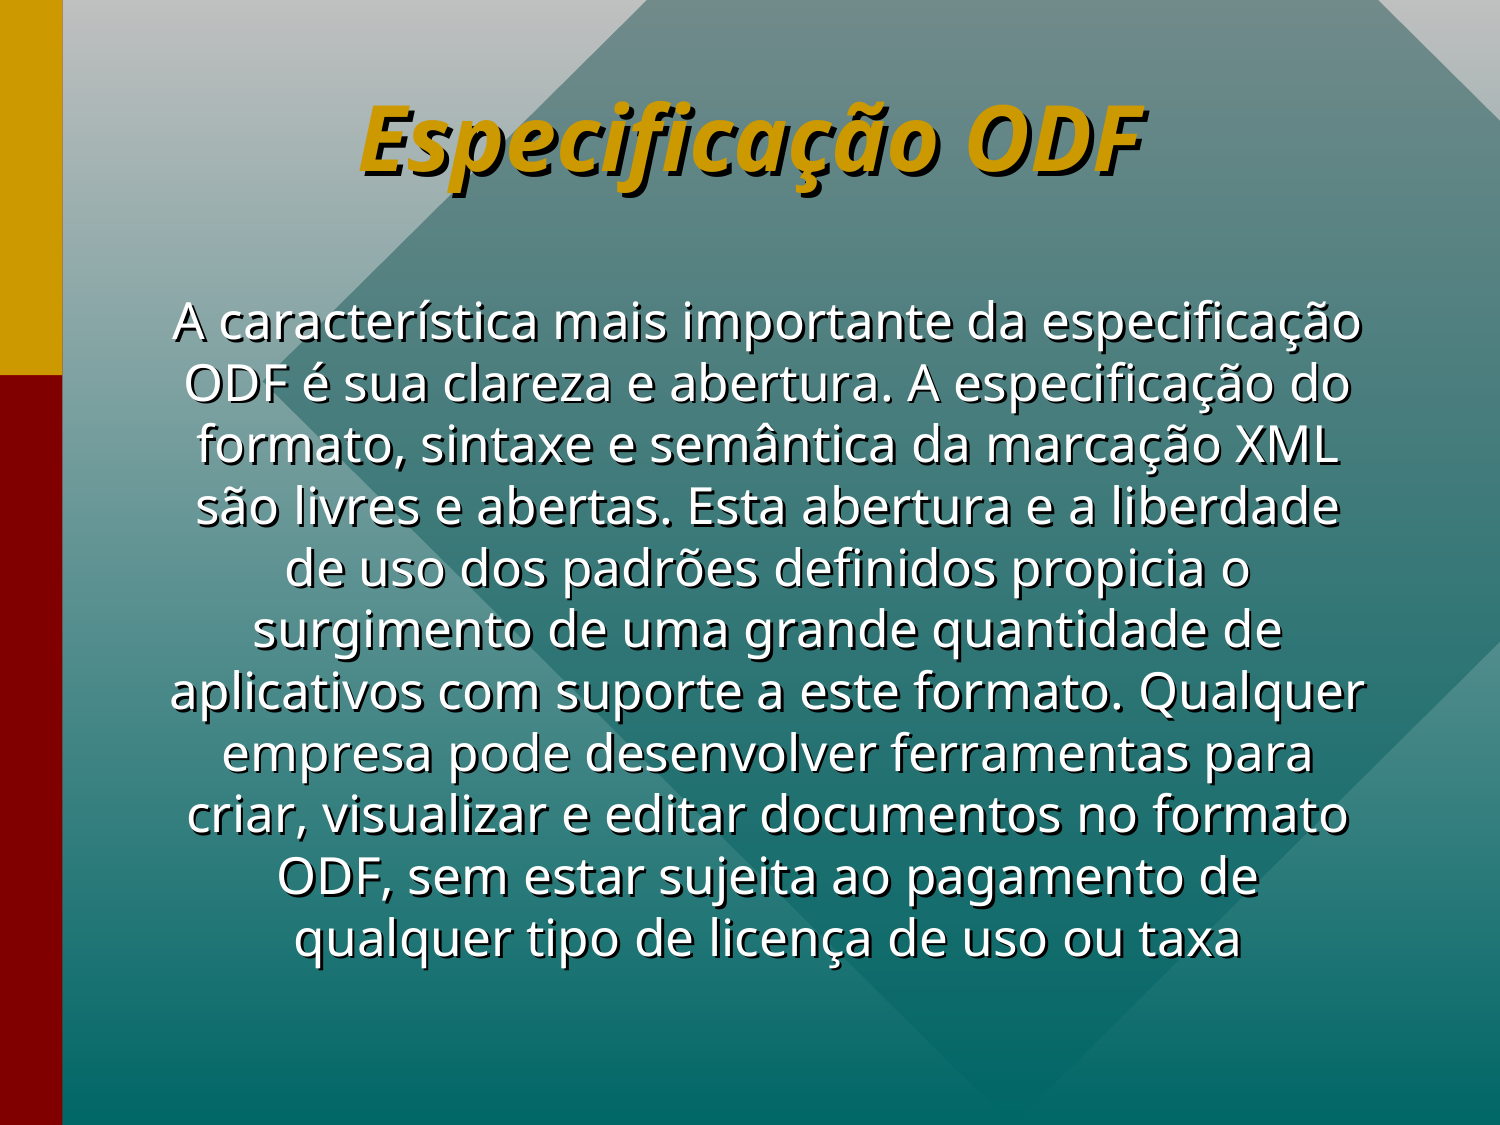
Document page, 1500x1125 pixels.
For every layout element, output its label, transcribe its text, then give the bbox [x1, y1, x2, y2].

list A característica mais importante da especificação ODF é sua clareza e abertura. A especificação do formato, sintaxe e semântica da marcação XML são livres e abertas. Esta abertura e a liberdade de uso dos padrões definidos propicia o surgimento de uma grande quantidade de aplicativos com suporte a este formato. Qualquer empresa pode desenvolver ferramentas para criar, visualizar e editar documentos no formato ODF, sem estar sujeita ao pagamento de qualquer tipo de licença de uso ou taxa [149, 280, 1388, 1024]
title Especificação ODF [150, 0, 1351, 280]
